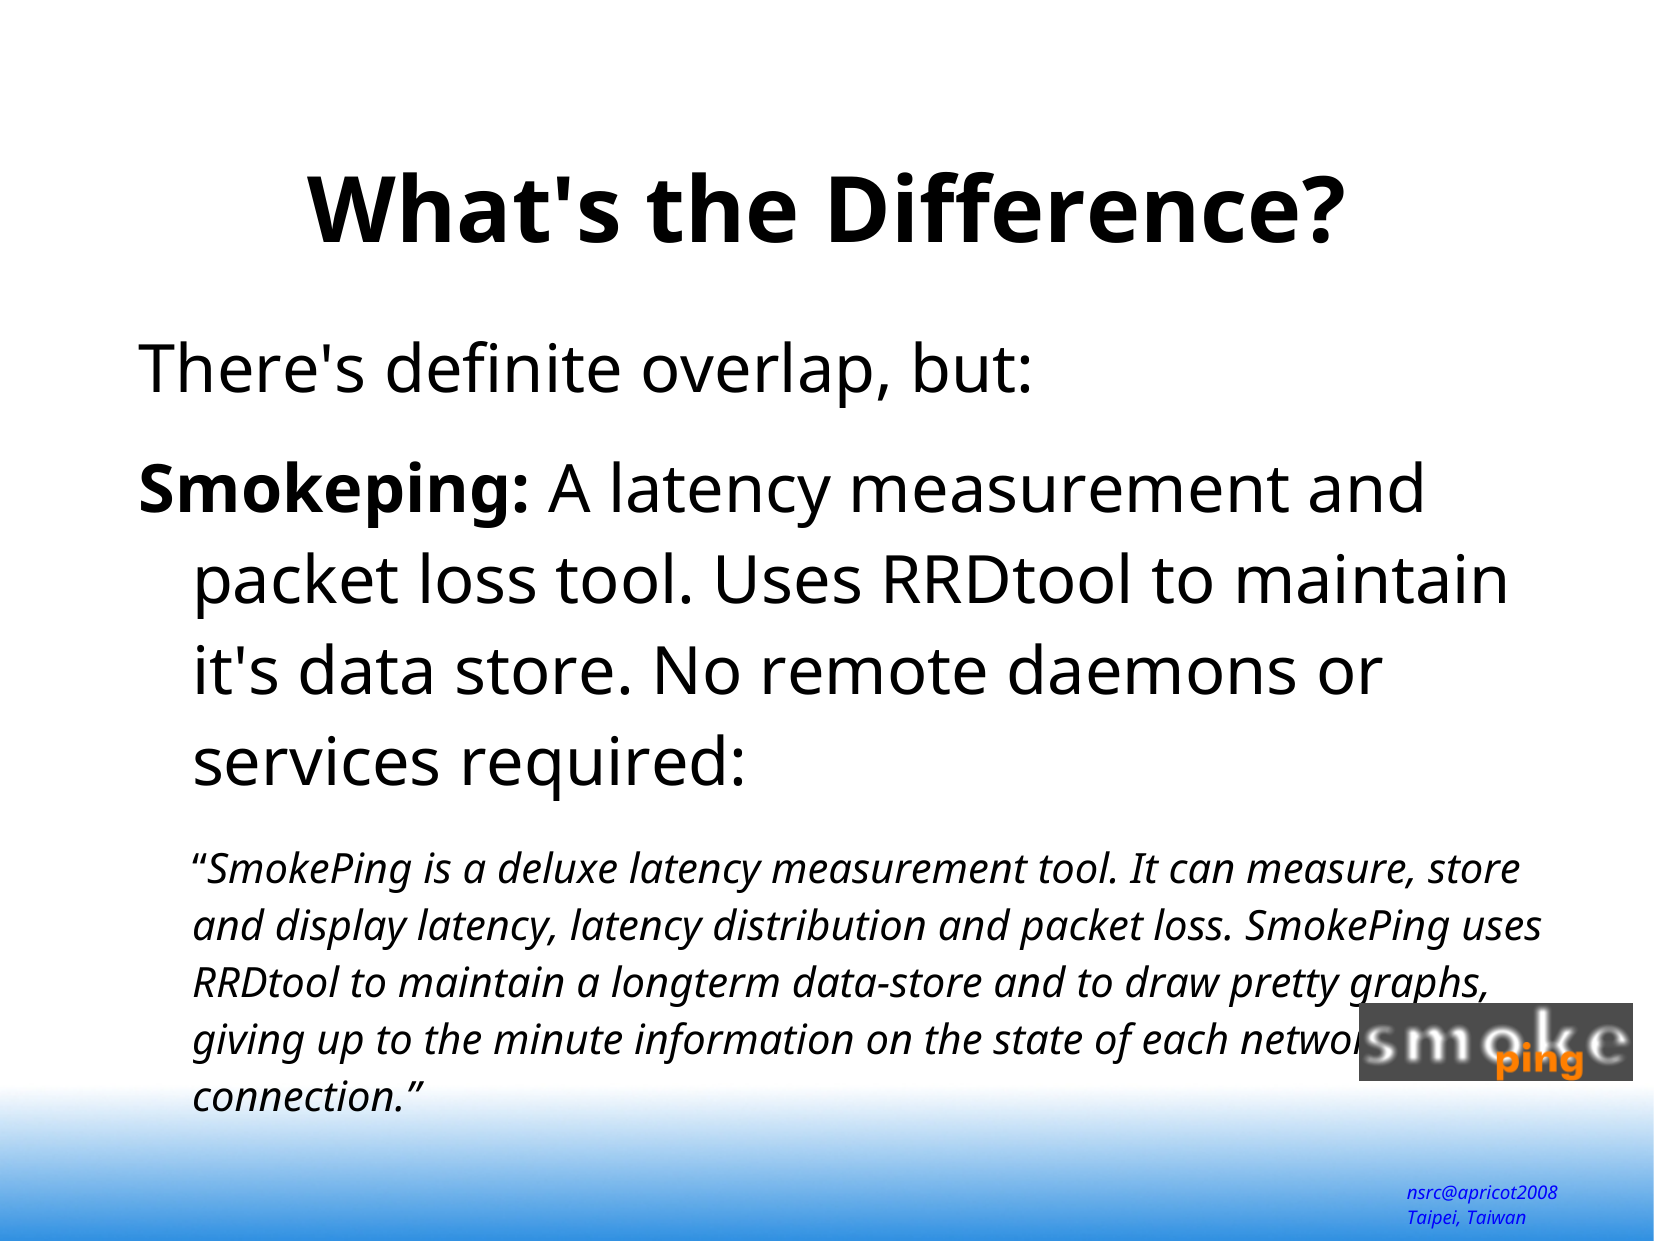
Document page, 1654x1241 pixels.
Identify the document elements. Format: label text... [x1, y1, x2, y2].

picture [0, 1083, 1654, 1241]
title What's the Difference? [121, 102, 1534, 311]
picture [1359, 1003, 1633, 1081]
list There's definite overlap, but: Smokeping: A latency measurement and packet loss tool. Uses RRDtool to maintain it's data store. No remote daemons or services required: “SmokePing is a deluxe latency measurement tool. It can measure, store and display latency, latency distribution and packet loss. SmokePing uses RRDtool to maintain a longterm data-store and to draw pretty graphs, giving up to the minute information on the state of each network connection.” [121, 321, 1559, 1111]
